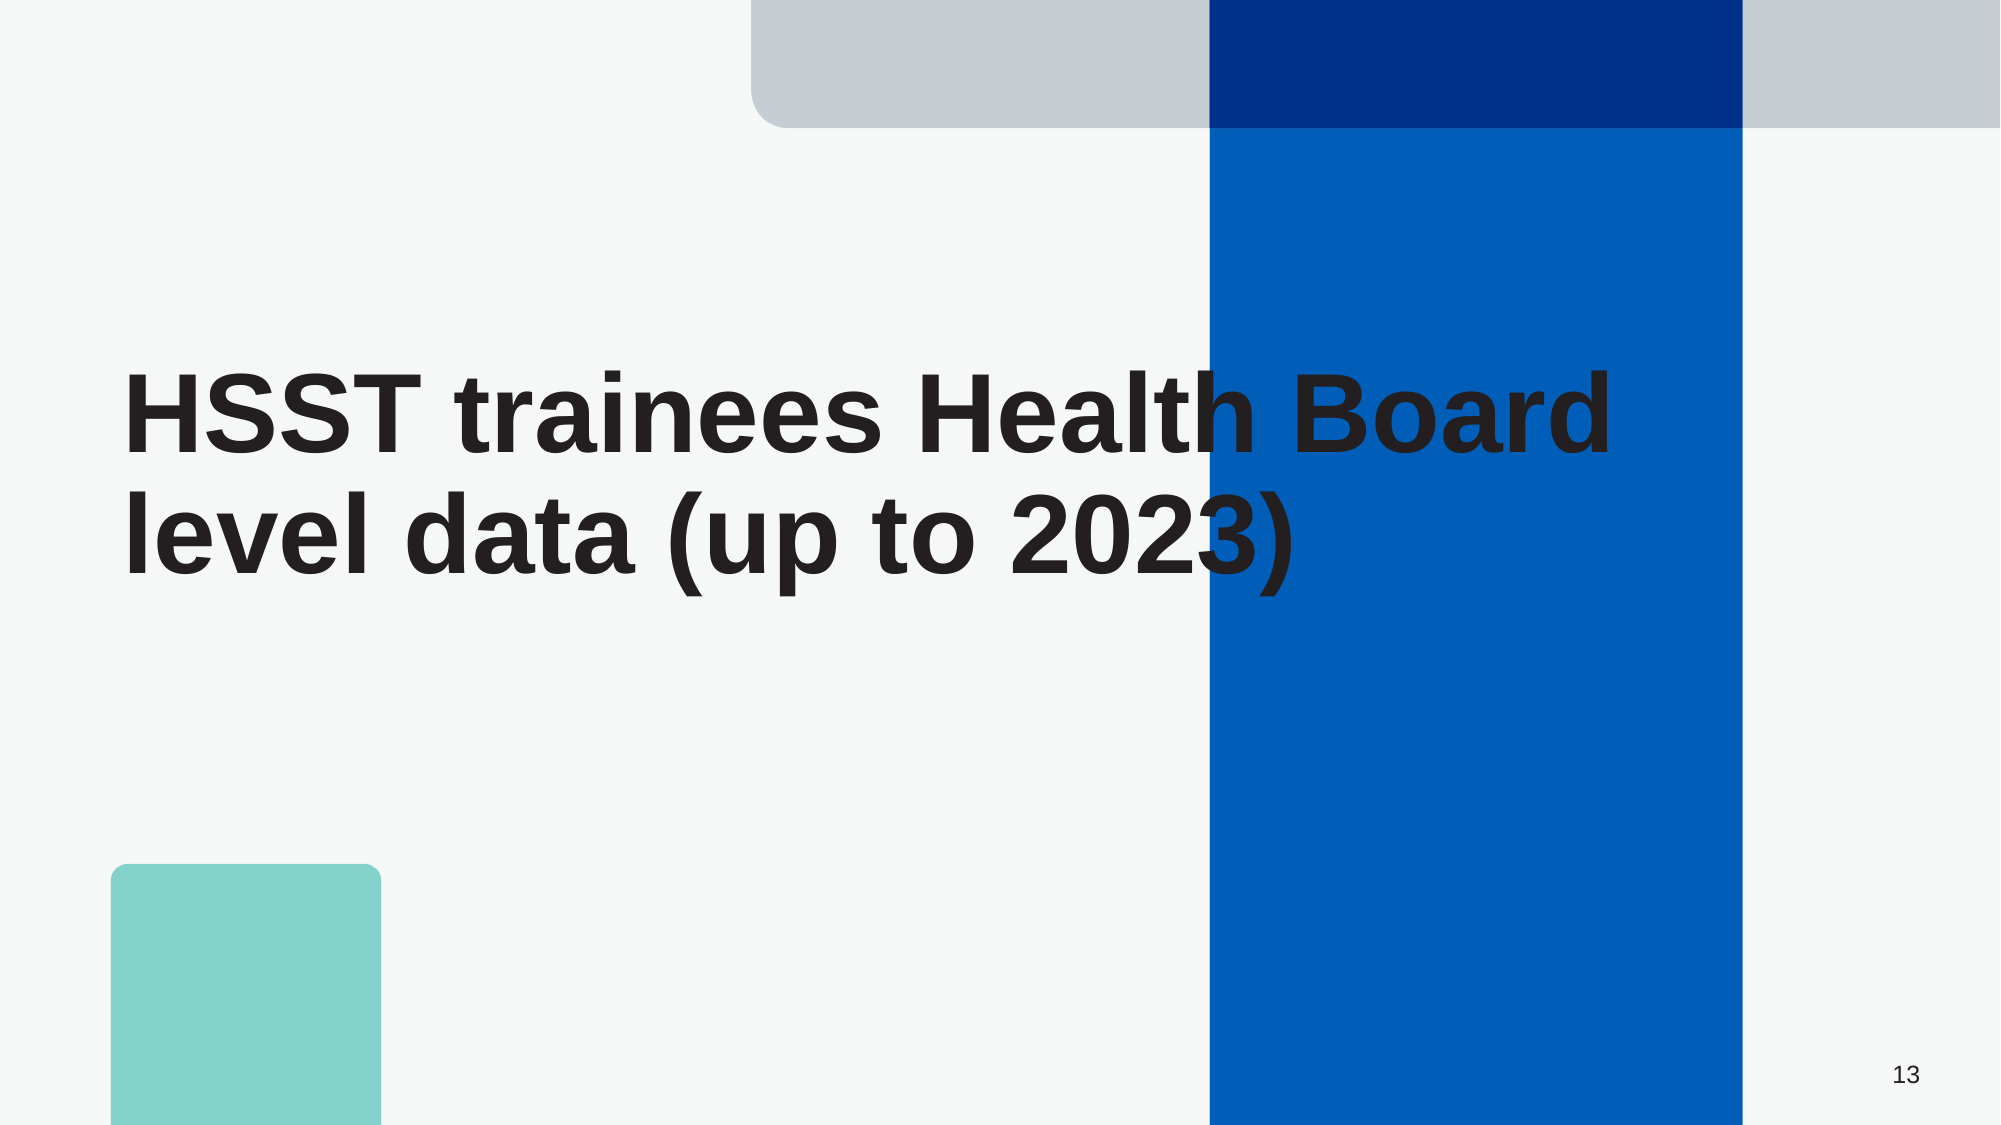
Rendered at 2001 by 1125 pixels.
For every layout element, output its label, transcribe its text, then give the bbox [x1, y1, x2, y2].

title HSST trainees Health Board level data (up to 2023) [122, 355, 1145, 573]
